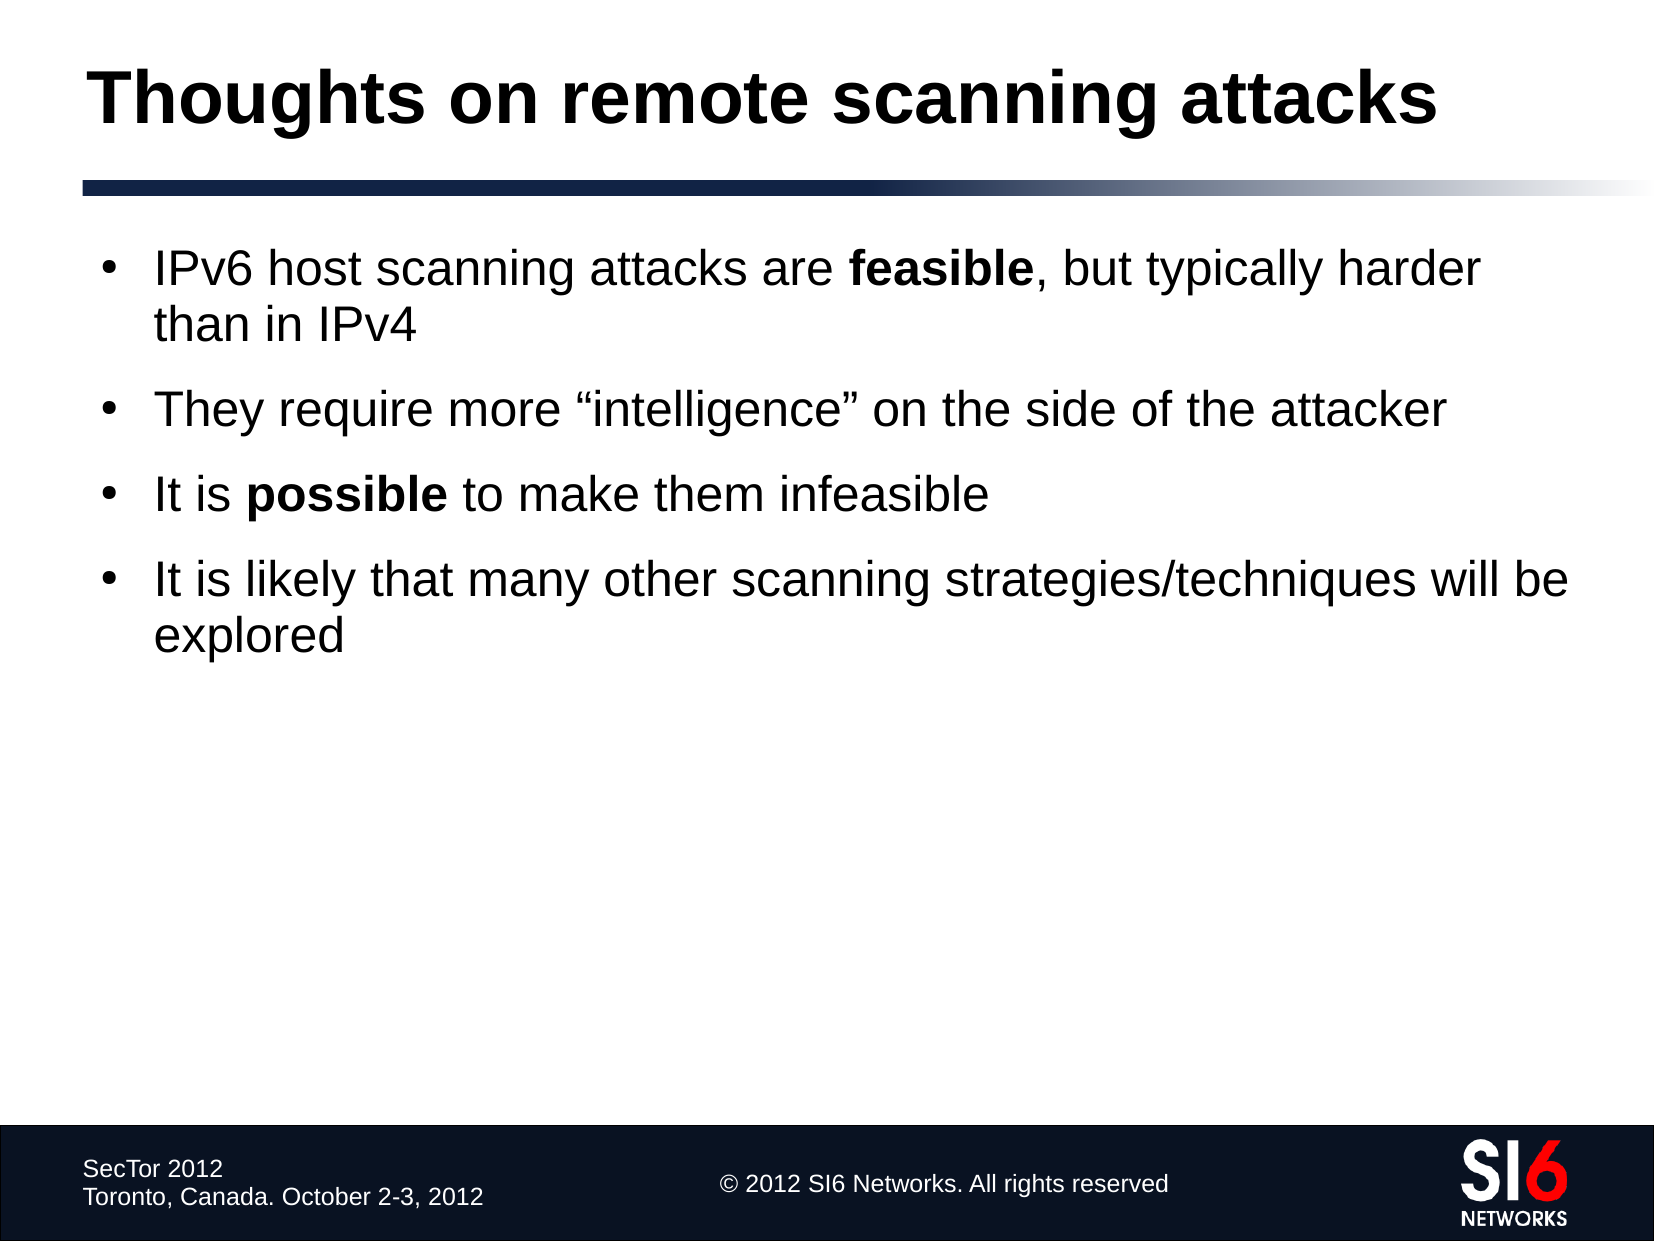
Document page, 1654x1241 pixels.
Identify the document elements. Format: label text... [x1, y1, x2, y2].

list IPv6 host scanning attacks are feasible, but typically harder than in IPv4 They require more “intelligence” on the side of the attacker It is possible to make them infeasible It is likely that many other scanning strategies/techniques will be explored [82, 240, 1571, 1059]
title Thoughts on remote scanning attacks [86, 30, 1576, 166]
picture [1461, 1139, 1567, 1226]
